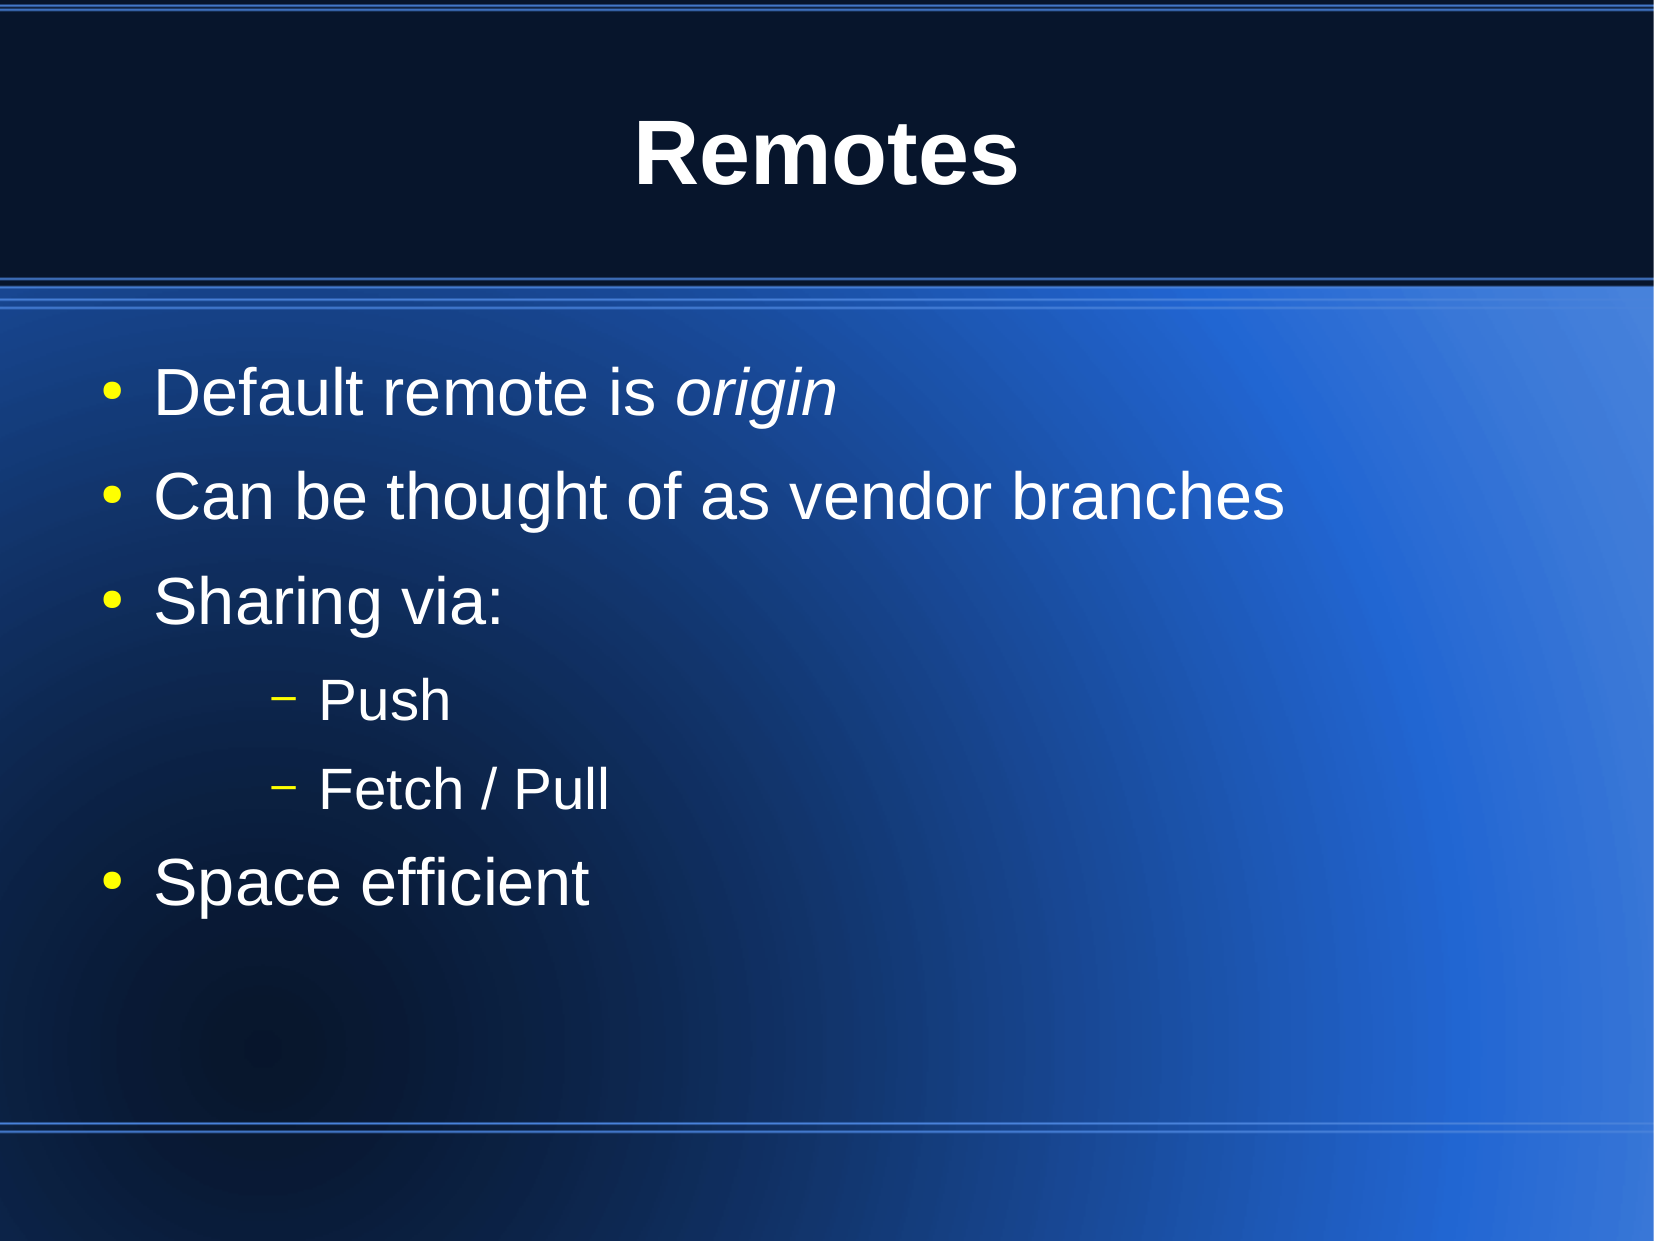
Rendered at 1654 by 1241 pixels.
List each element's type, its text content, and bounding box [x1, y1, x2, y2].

picture [0, 0, 1654, 1241]
list Default remote is origin Can be thought of as vendor branches Sharing via: Push Fetch / Pull Space efficient [82, 355, 1571, 1043]
title Remotes [82, 56, 1571, 250]
